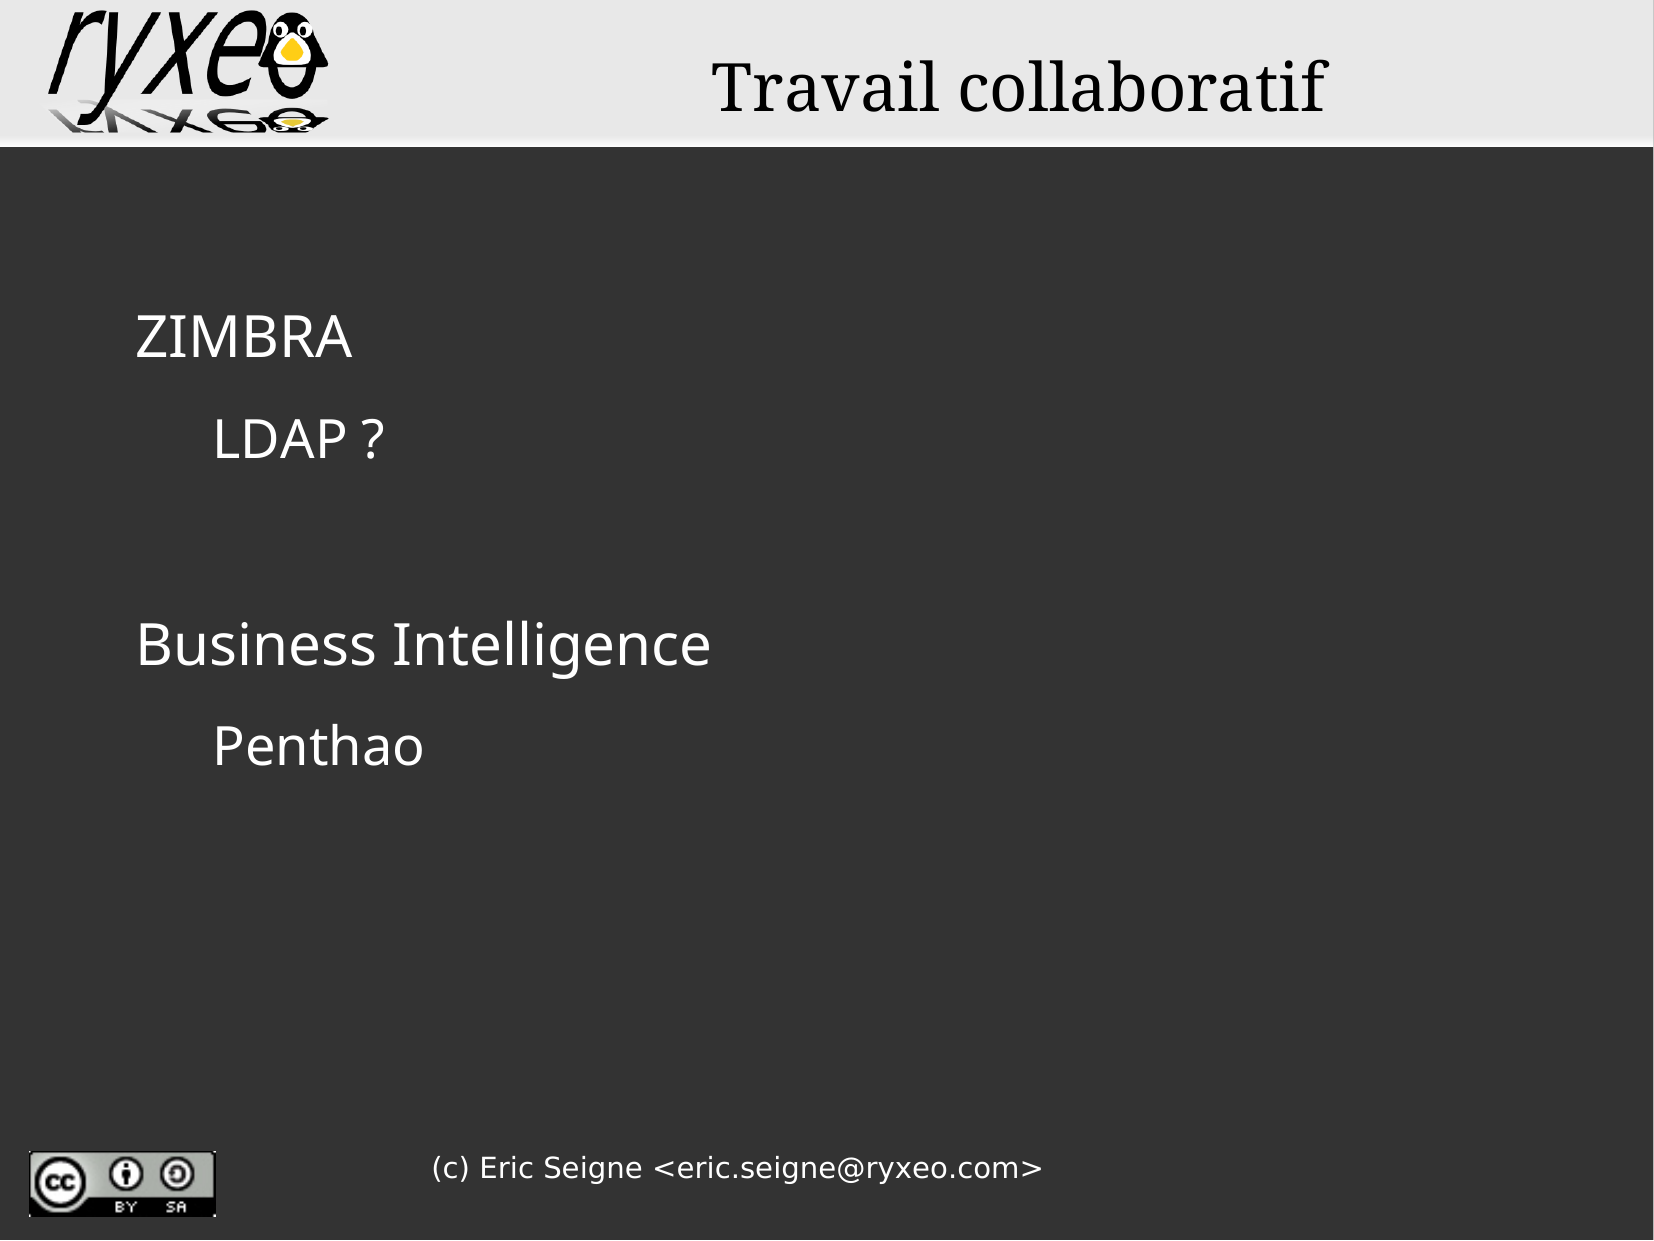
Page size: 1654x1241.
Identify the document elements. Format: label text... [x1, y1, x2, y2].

list ZIMBRA LDAP ? Business Intelligence Penthao [118, 295, 1522, 1117]
picture [0, 0, 1654, 147]
title Travail collaboratif [442, 29, 1595, 142]
picture [29, 1151, 216, 1217]
